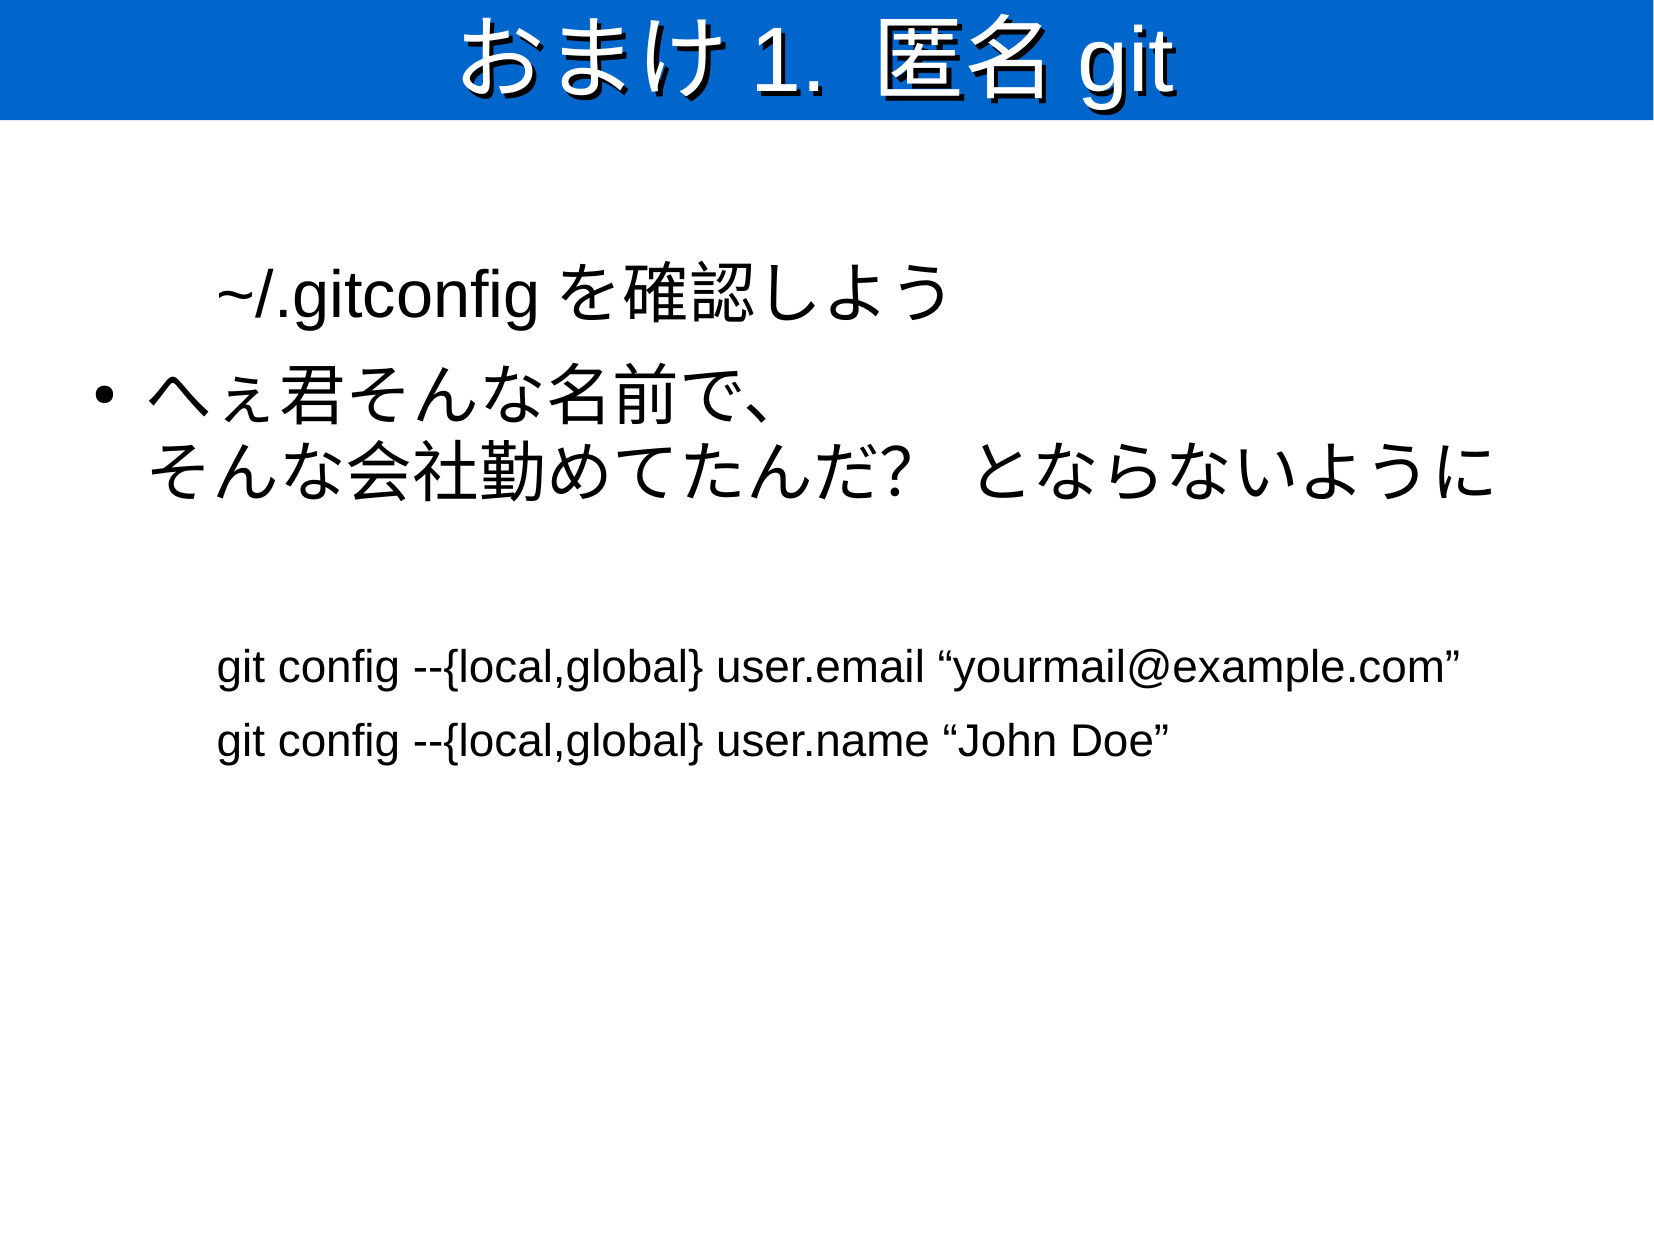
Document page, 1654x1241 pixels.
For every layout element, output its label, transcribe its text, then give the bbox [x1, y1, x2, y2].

title おまけ1. 匿名git [0, 0, 1654, 121]
list ~/.gitconfigを確認しよう へぇ君そんな名前で、 そんな会社勤めてたんだ？ とならないように git config --{local,global} user.email “yourmail@example.com” git config --{local,global} user.name “John Doe” [75, 255, 1576, 976]
